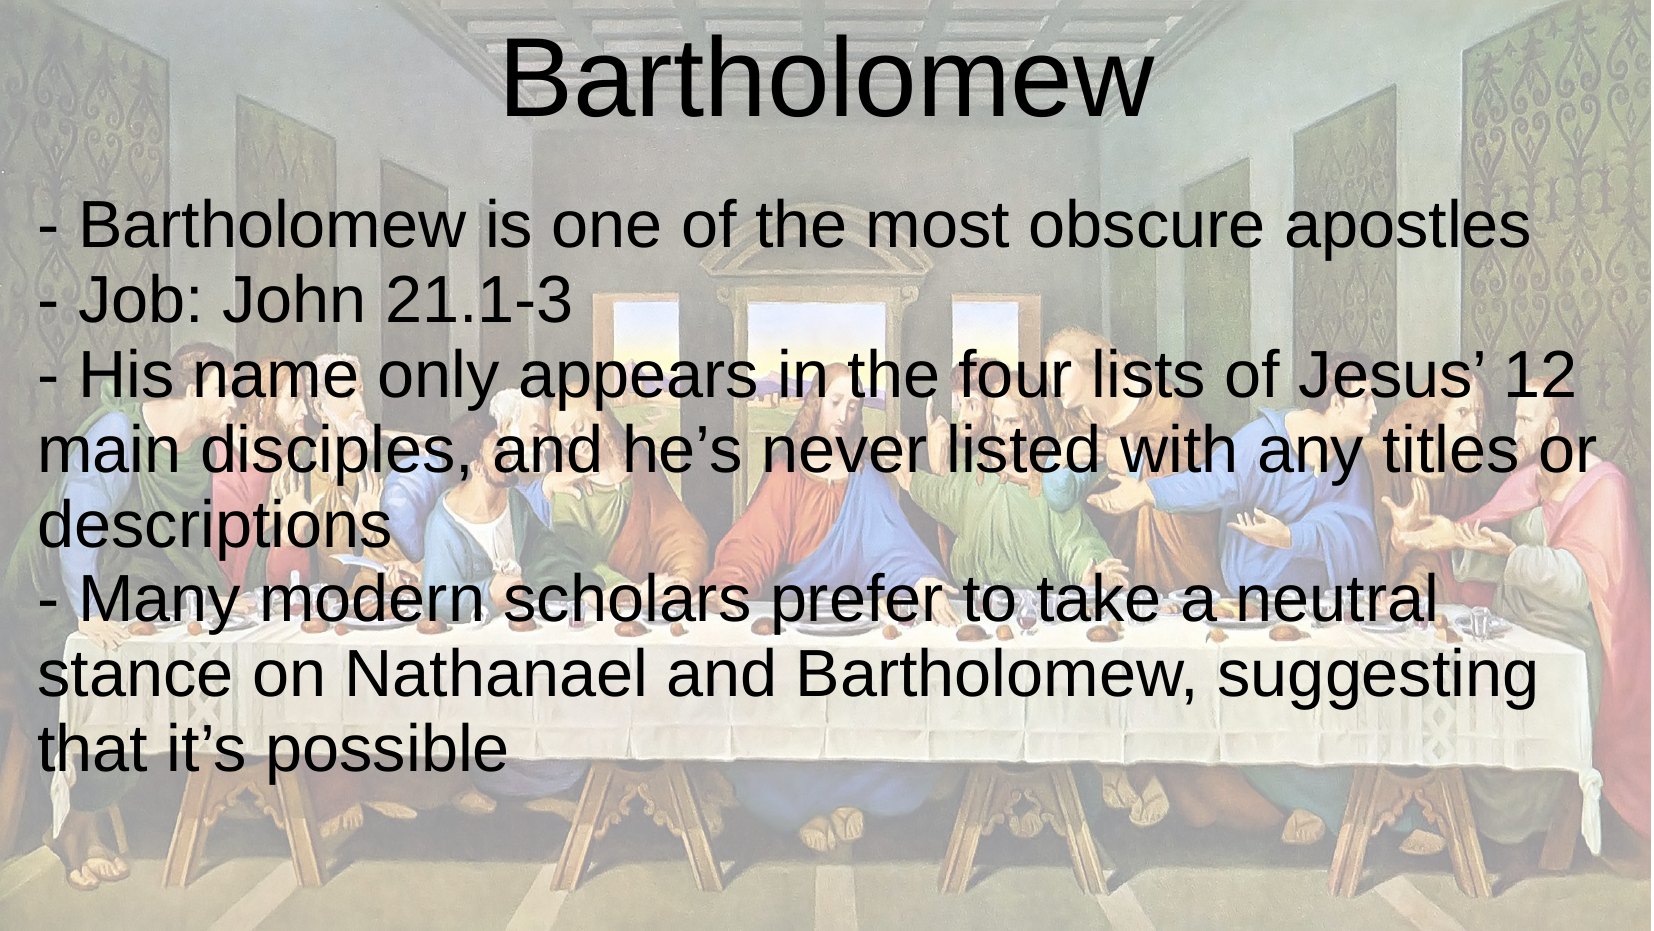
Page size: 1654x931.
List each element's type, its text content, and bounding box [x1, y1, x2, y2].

subtitle - Bartholomew is one of the most obscure apostles - Job: John 21.1-3 - His name only appears in the four lists of Jesus’ 12 main disciples, and he’s never listed with any titles or descriptions - Many modern scholars prefer to take a neutral stance on Nathanael and Bartholomew, suggesting that it’s possible [37, 187, 1613, 891]
title Bartholomew [82, 0, 1571, 156]
picture [0, 0, 1651, 931]
